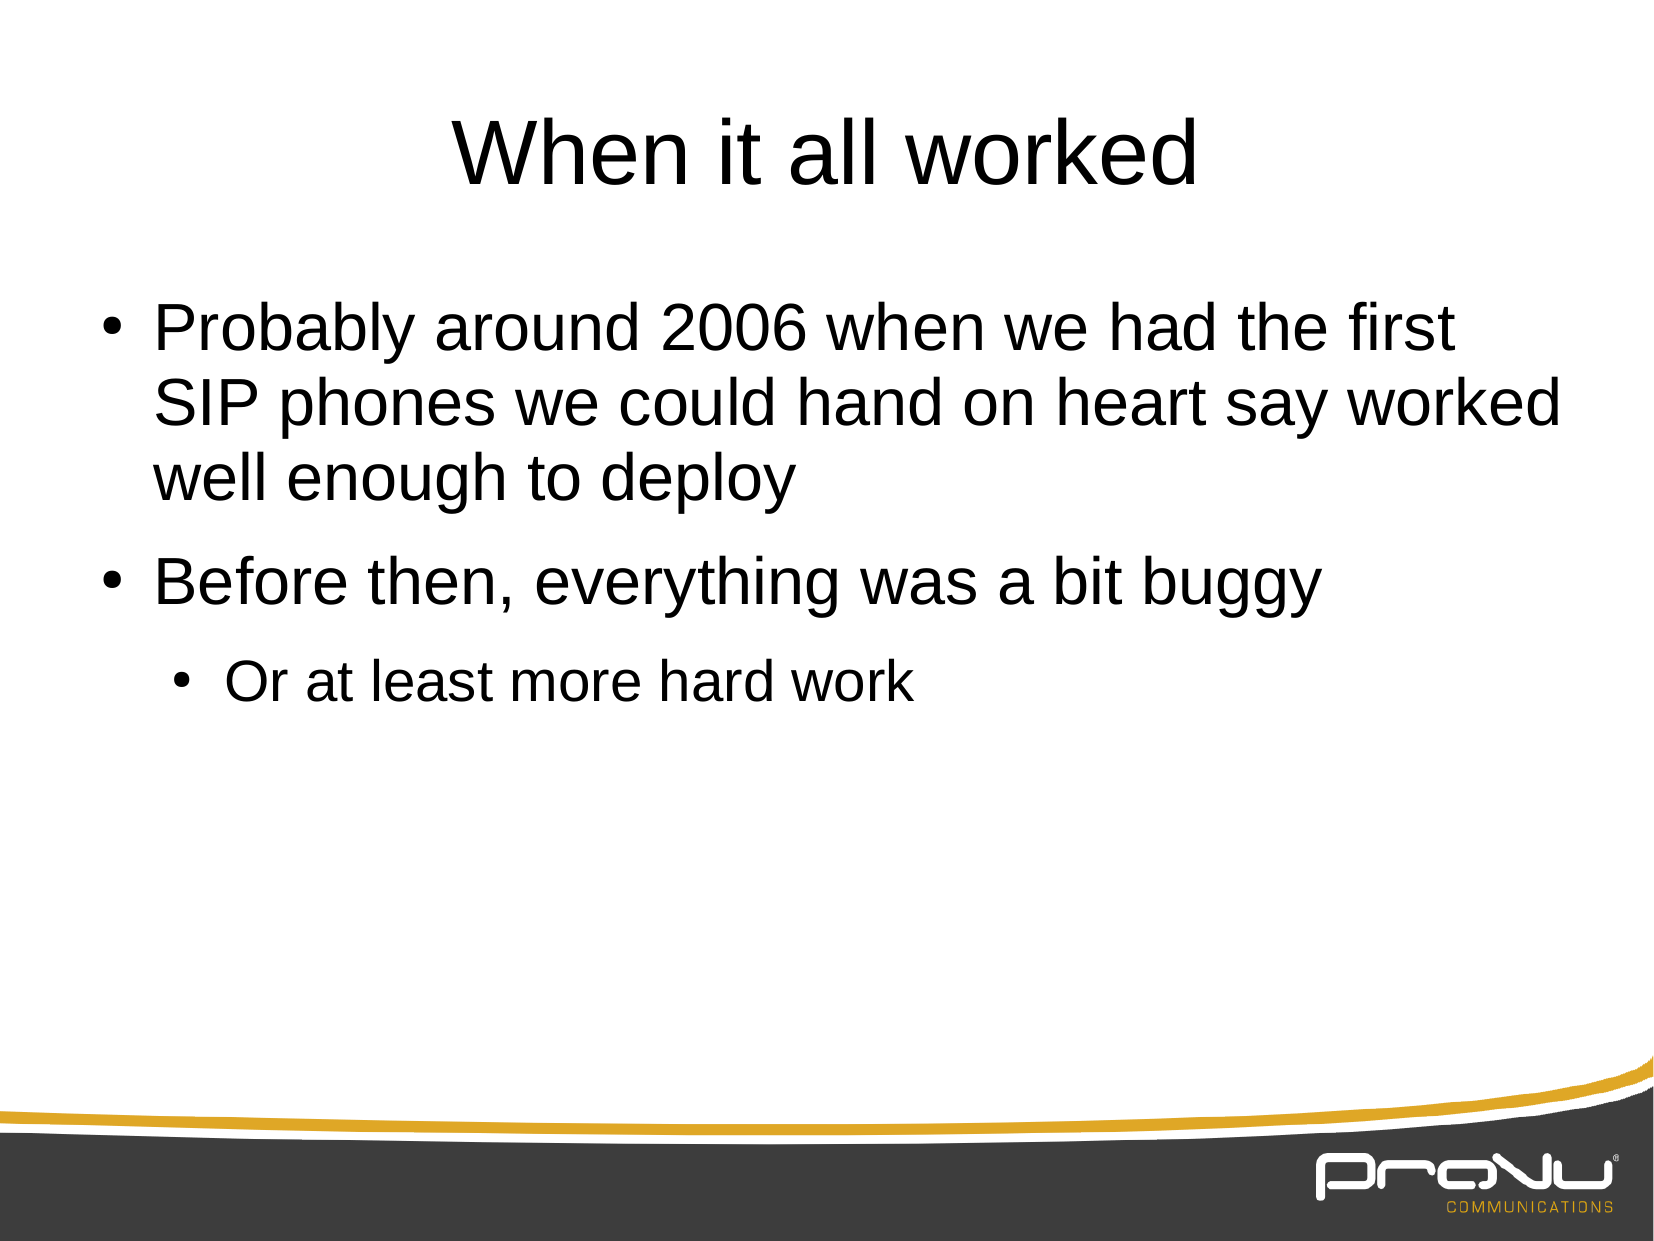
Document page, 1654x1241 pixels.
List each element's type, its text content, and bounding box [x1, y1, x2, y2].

list Probably around 2006 when we had the first SIP phones we could hand on heart say worked well enough to deploy Before then, everything was a bit buggy Or at least more hard work [82, 290, 1571, 1109]
title When it all worked [82, 49, 1571, 257]
picture [0, 1039, 1654, 1241]
